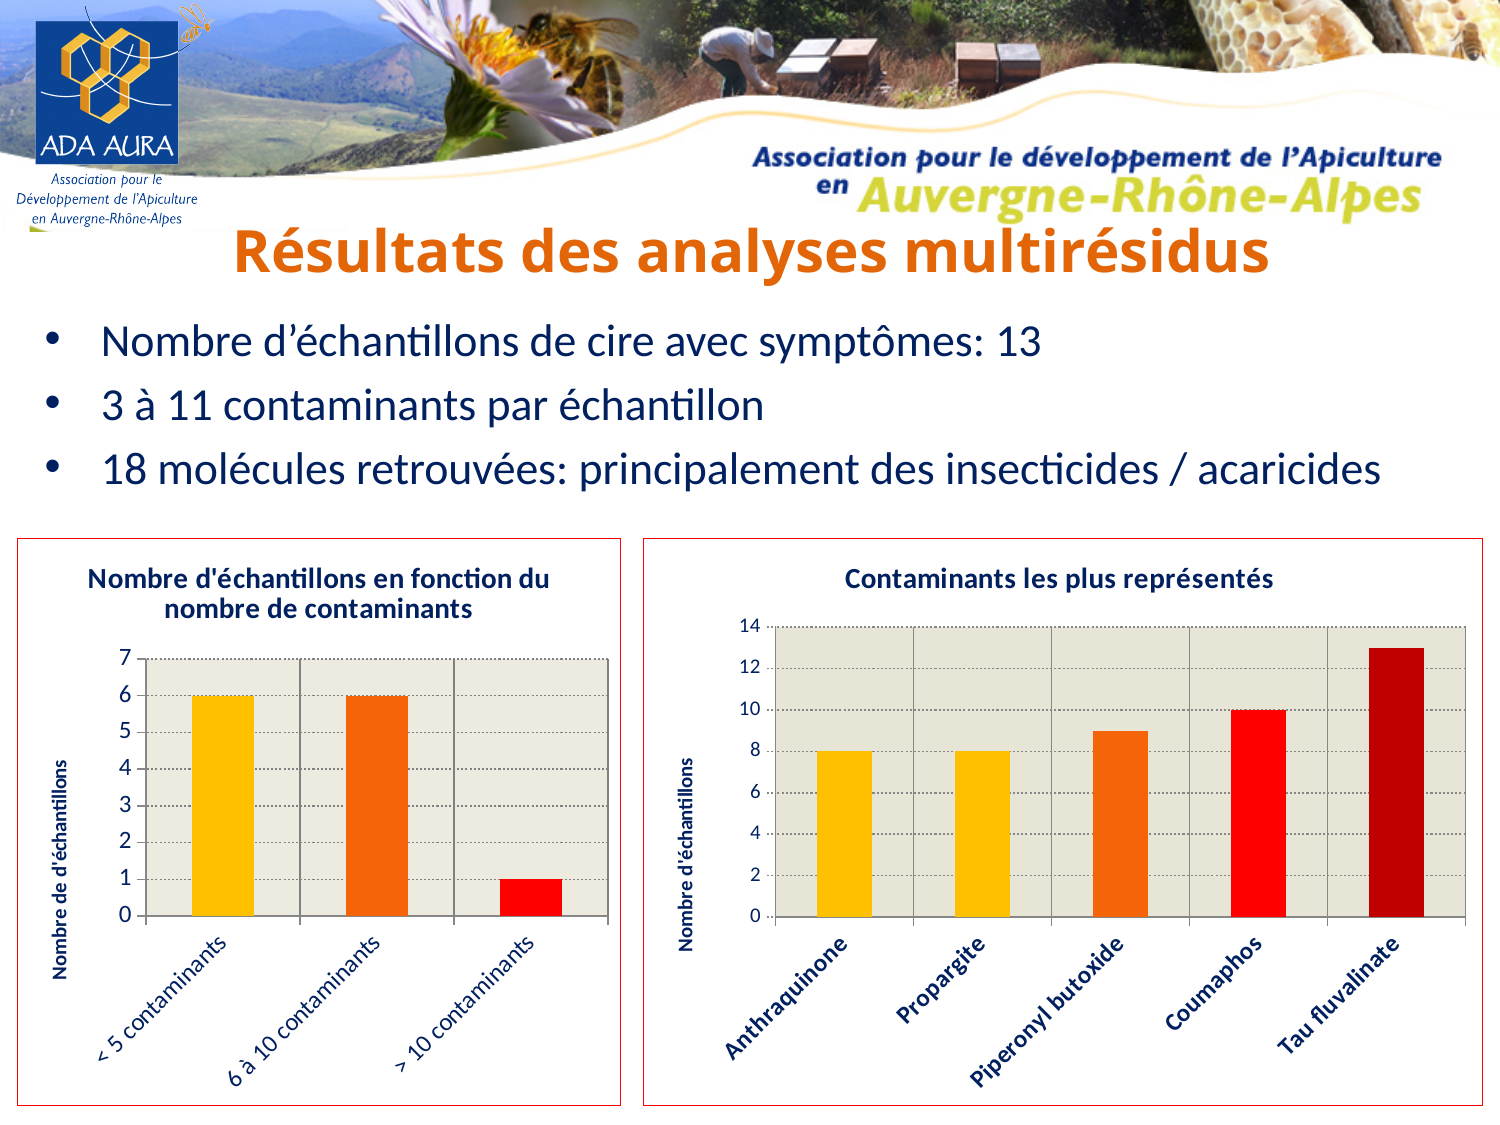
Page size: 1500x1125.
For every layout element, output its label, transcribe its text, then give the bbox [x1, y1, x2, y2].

chart [643, 538, 1483, 1106]
list Nombre d’échantillons de cire avec symptômes: 13 3 à 11 contaminants par échantillon 18 molécules retrouvées: principalement des insecticides / acaricides [29, 302, 1500, 528]
title Résultats des analyses multirésidus [76, 196, 1427, 302]
picture [0, 0, 1500, 232]
chart [17, 538, 621, 1106]
